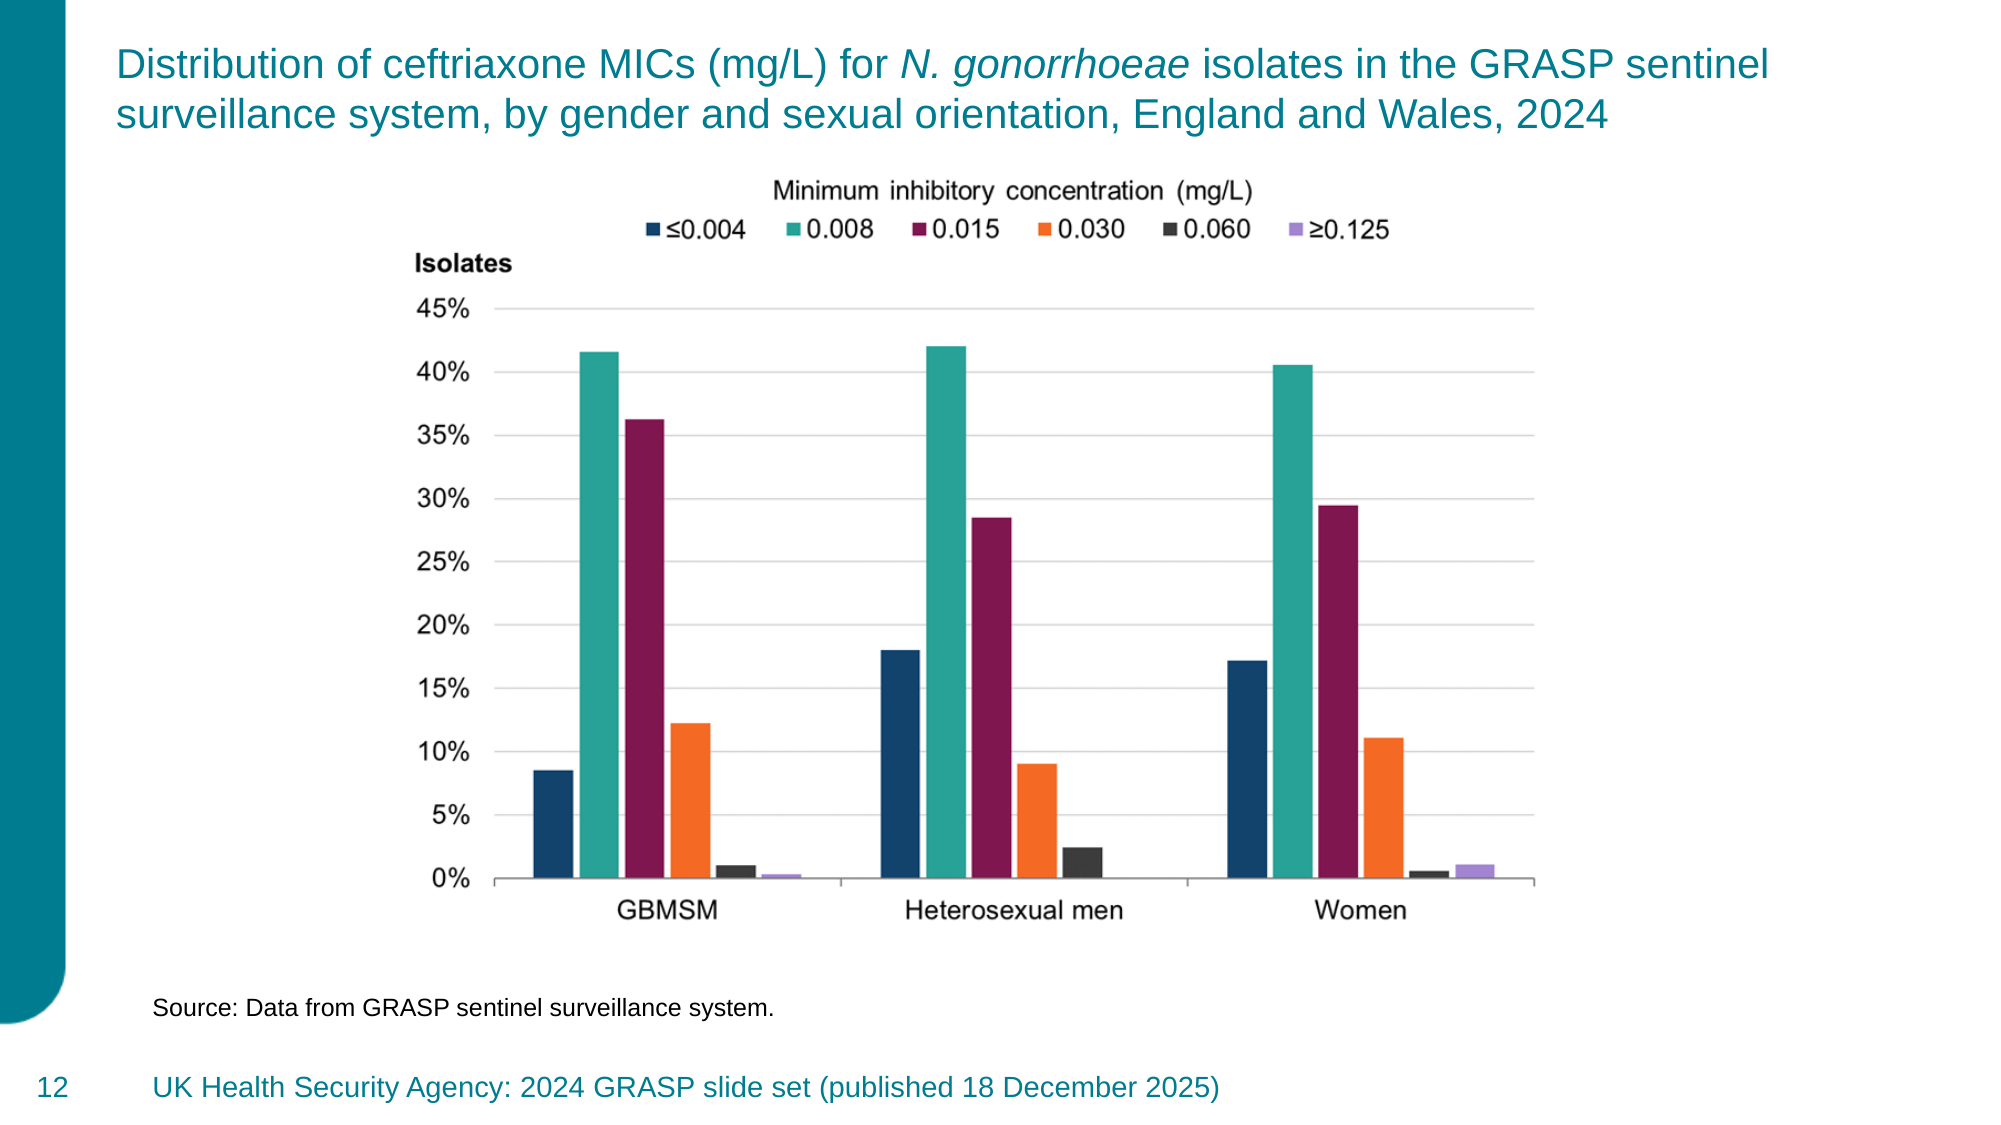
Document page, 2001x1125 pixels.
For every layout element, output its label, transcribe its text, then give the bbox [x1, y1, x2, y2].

title Distribution of ceftriaxone MICs (mg/L) for N. gonorrhoeae isolates in the GRASP sentinel surveillance system, by gender and sexual orientation, England and Wales, 2024 [101, 29, 1926, 141]
picture [402, 161, 1553, 945]
text_box UK Health Security Agency: 2024 GRASP slide set (published 18 December 2025) [137, 1056, 1780, 1116]
text_box [21, 1056, 120, 1117]
text_box Source: Data from GRASP sentinel surveillance system. [137, 983, 1138, 1030]
